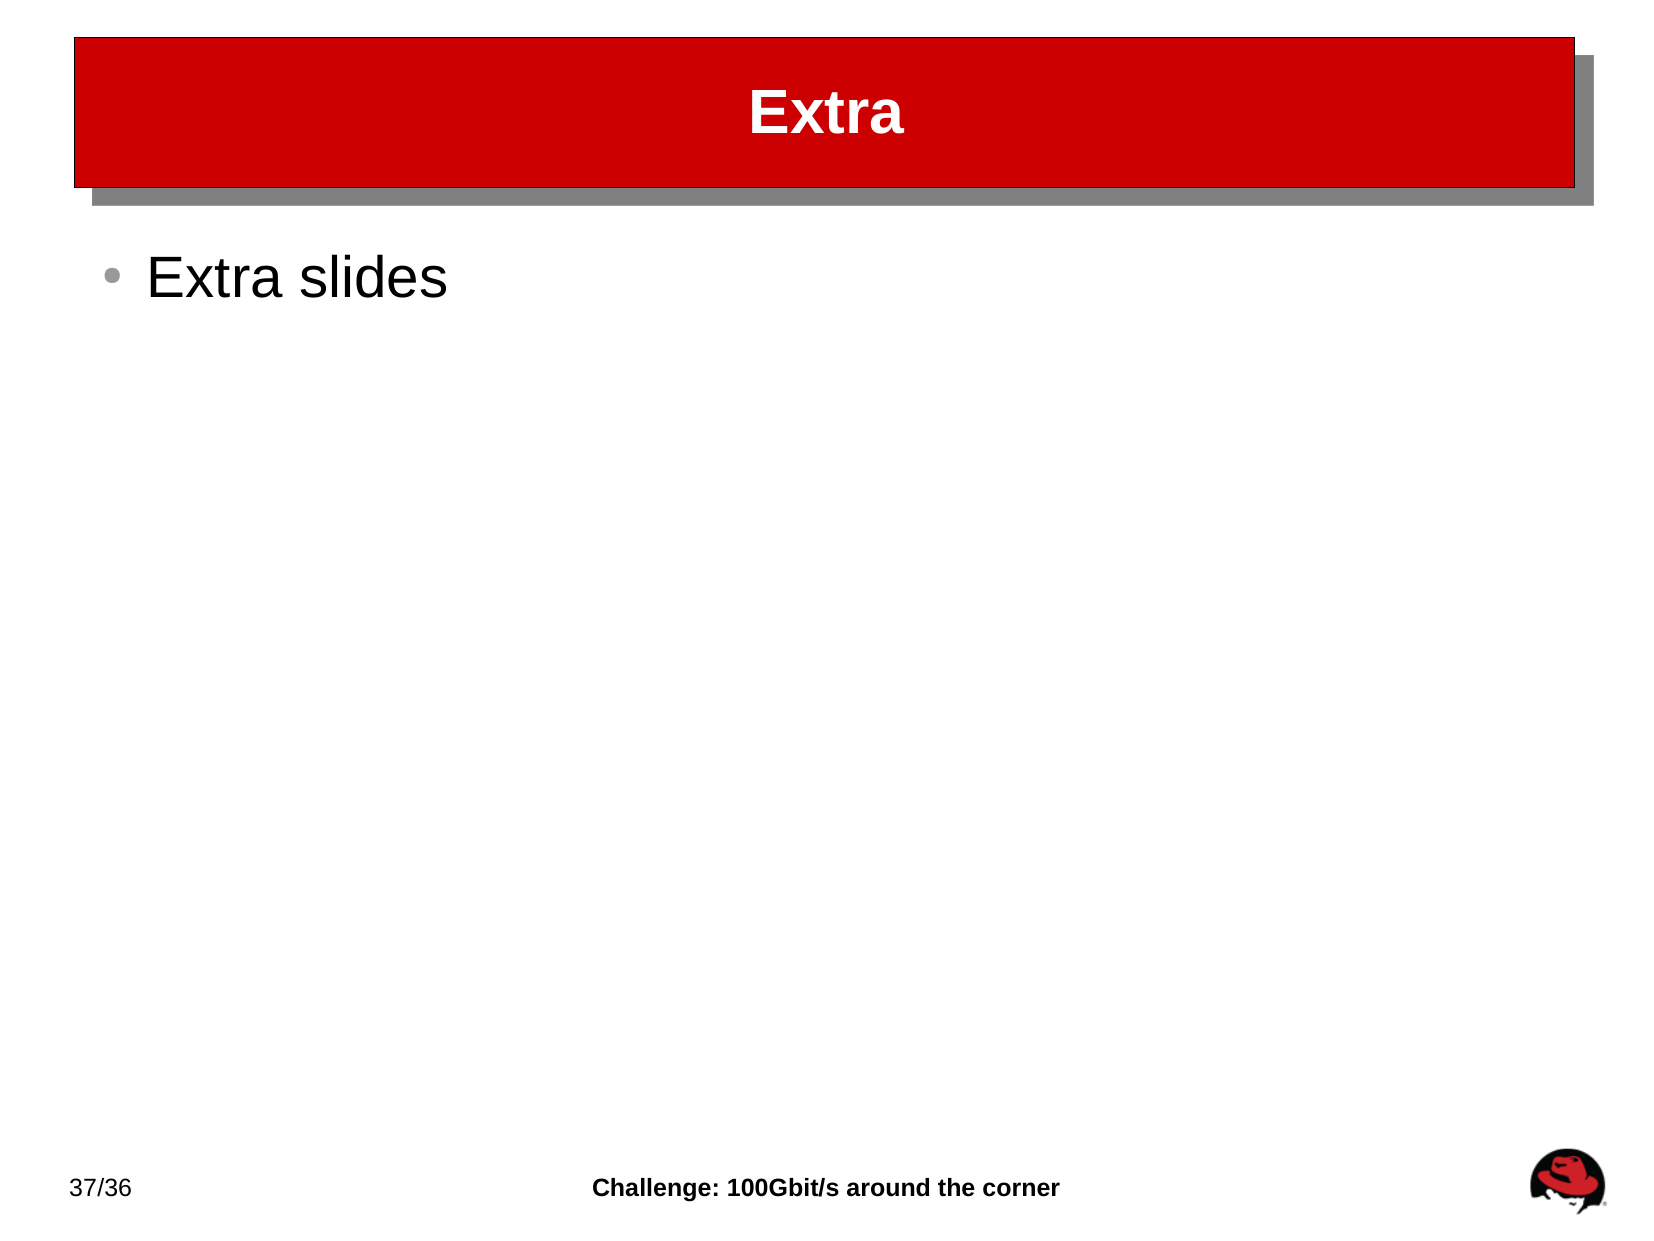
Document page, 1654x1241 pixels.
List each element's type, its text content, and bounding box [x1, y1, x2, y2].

title Extra [82, 37, 1571, 188]
list Extra slides [86, 244, 1575, 1039]
picture [1529, 1146, 1613, 1224]
